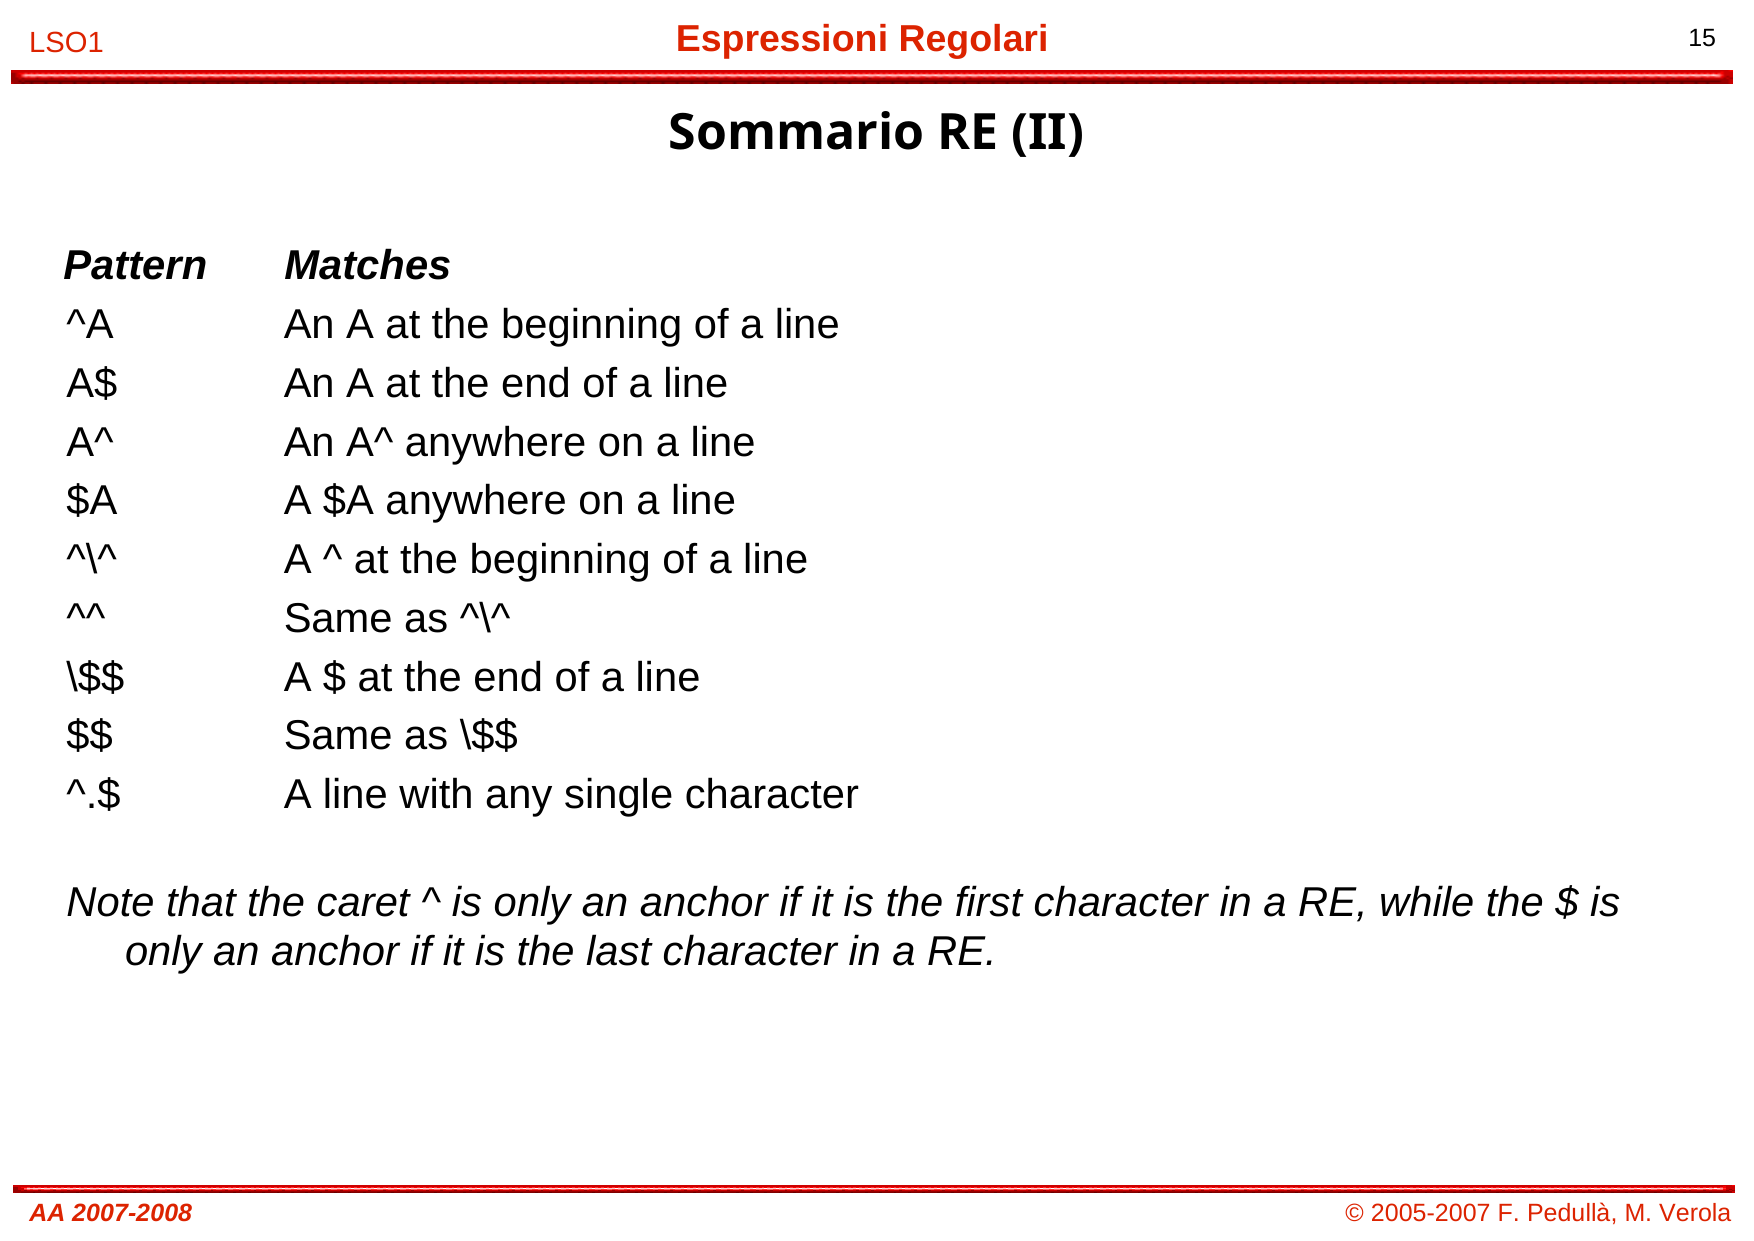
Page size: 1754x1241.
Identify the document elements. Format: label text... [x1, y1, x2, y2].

list Pattern Matches ^A An A at the beginning of a line A$ An A at the end of a line A^ An A^ anywhere on a line $A A $A anywhere on a line ^\^ A ^ at the beginning of a line ^^ Same as ^\^ \$$ A $ at the end of a line $$ Same as \$$ ^.$ A line with any single character Note that the caret ^ is only an anchor if it is the first character in a RE, while the $ is only an anchor if it is the last character in a RE. [48, 226, 1686, 983]
title Sommario RE (II) [621, 84, 1132, 180]
picture [11, 70, 1733, 84]
picture [13, 1185, 1735, 1193]
